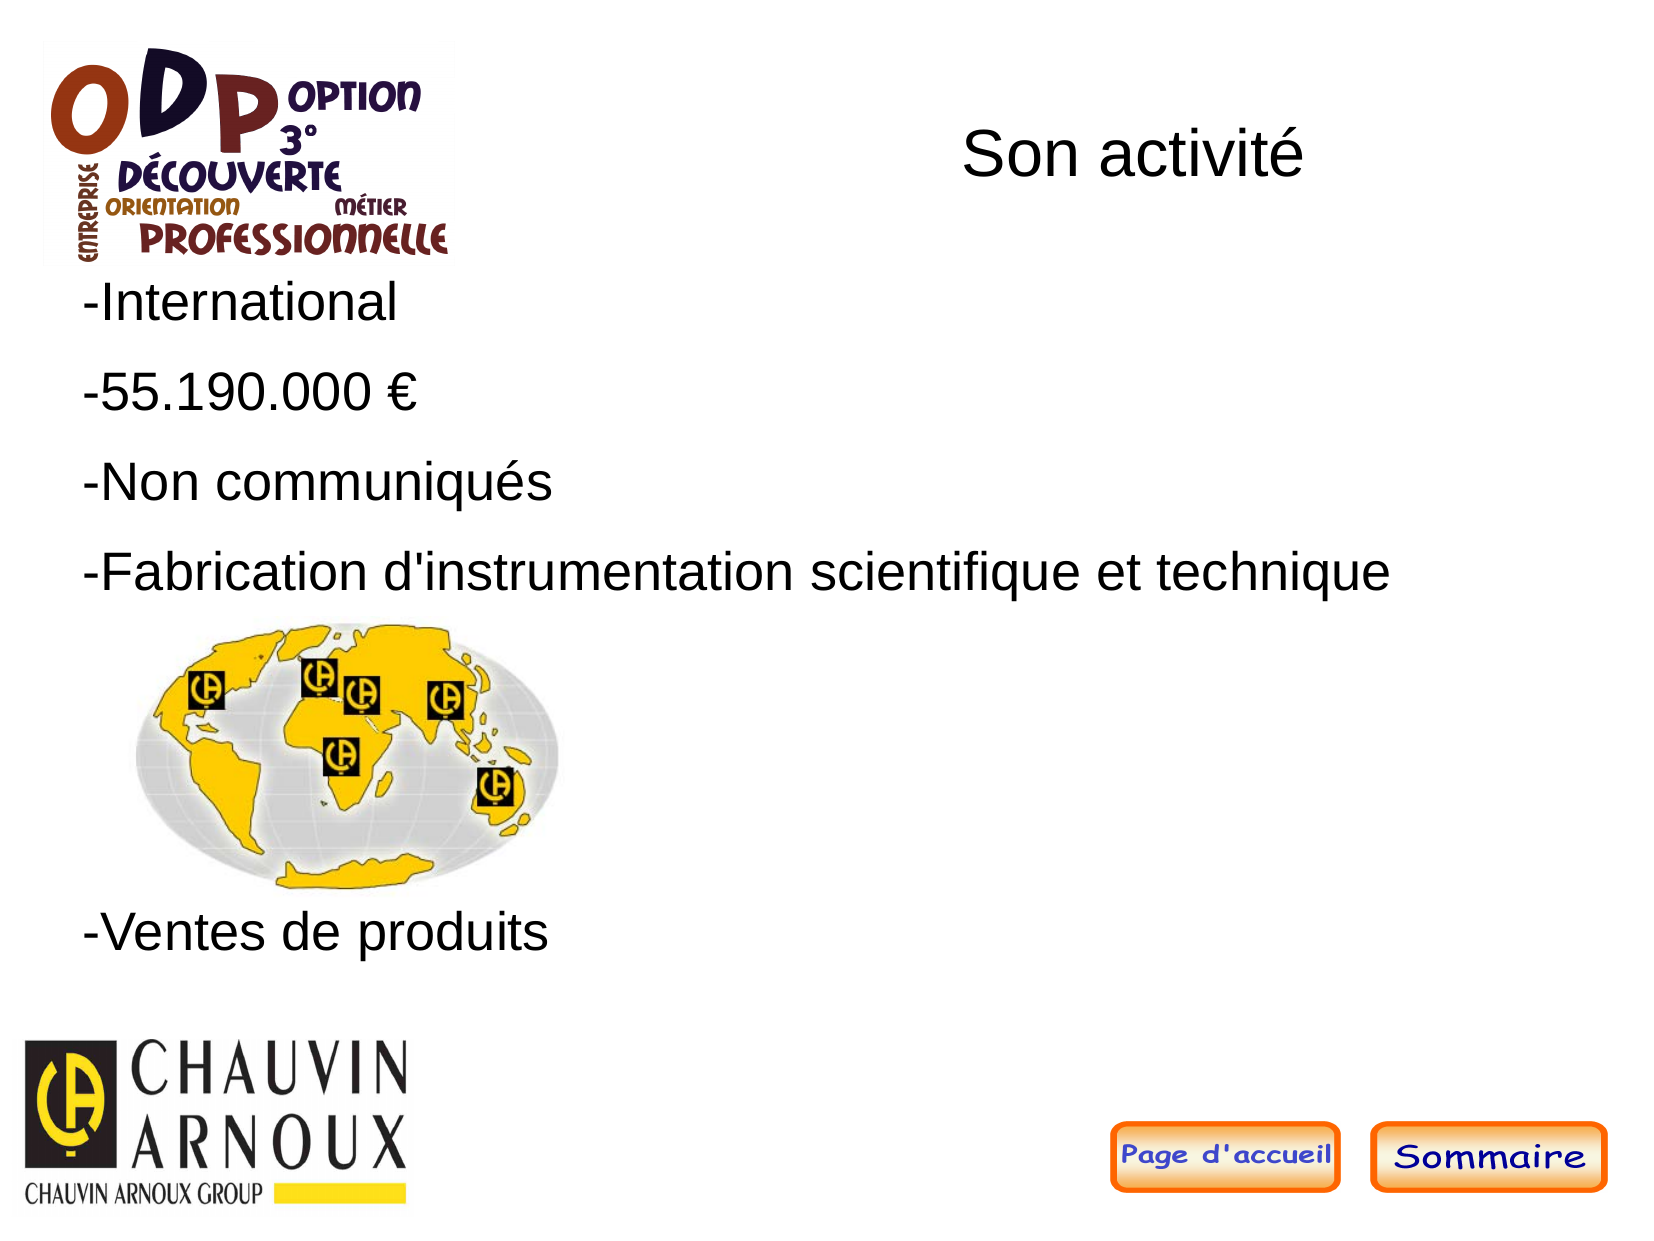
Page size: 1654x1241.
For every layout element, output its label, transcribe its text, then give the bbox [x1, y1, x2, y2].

picture [11, 1039, 414, 1217]
list -International -55.190.000 € -Non communiqués -Fabrication d'instrumentation scientifique et technique -Ventes de produits [82, 271, 1571, 963]
picture [1370, 1121, 1608, 1193]
picture [118, 616, 567, 898]
picture [1110, 1121, 1341, 1193]
title Son activité [637, 49, 1630, 257]
picture [43, 41, 455, 266]
